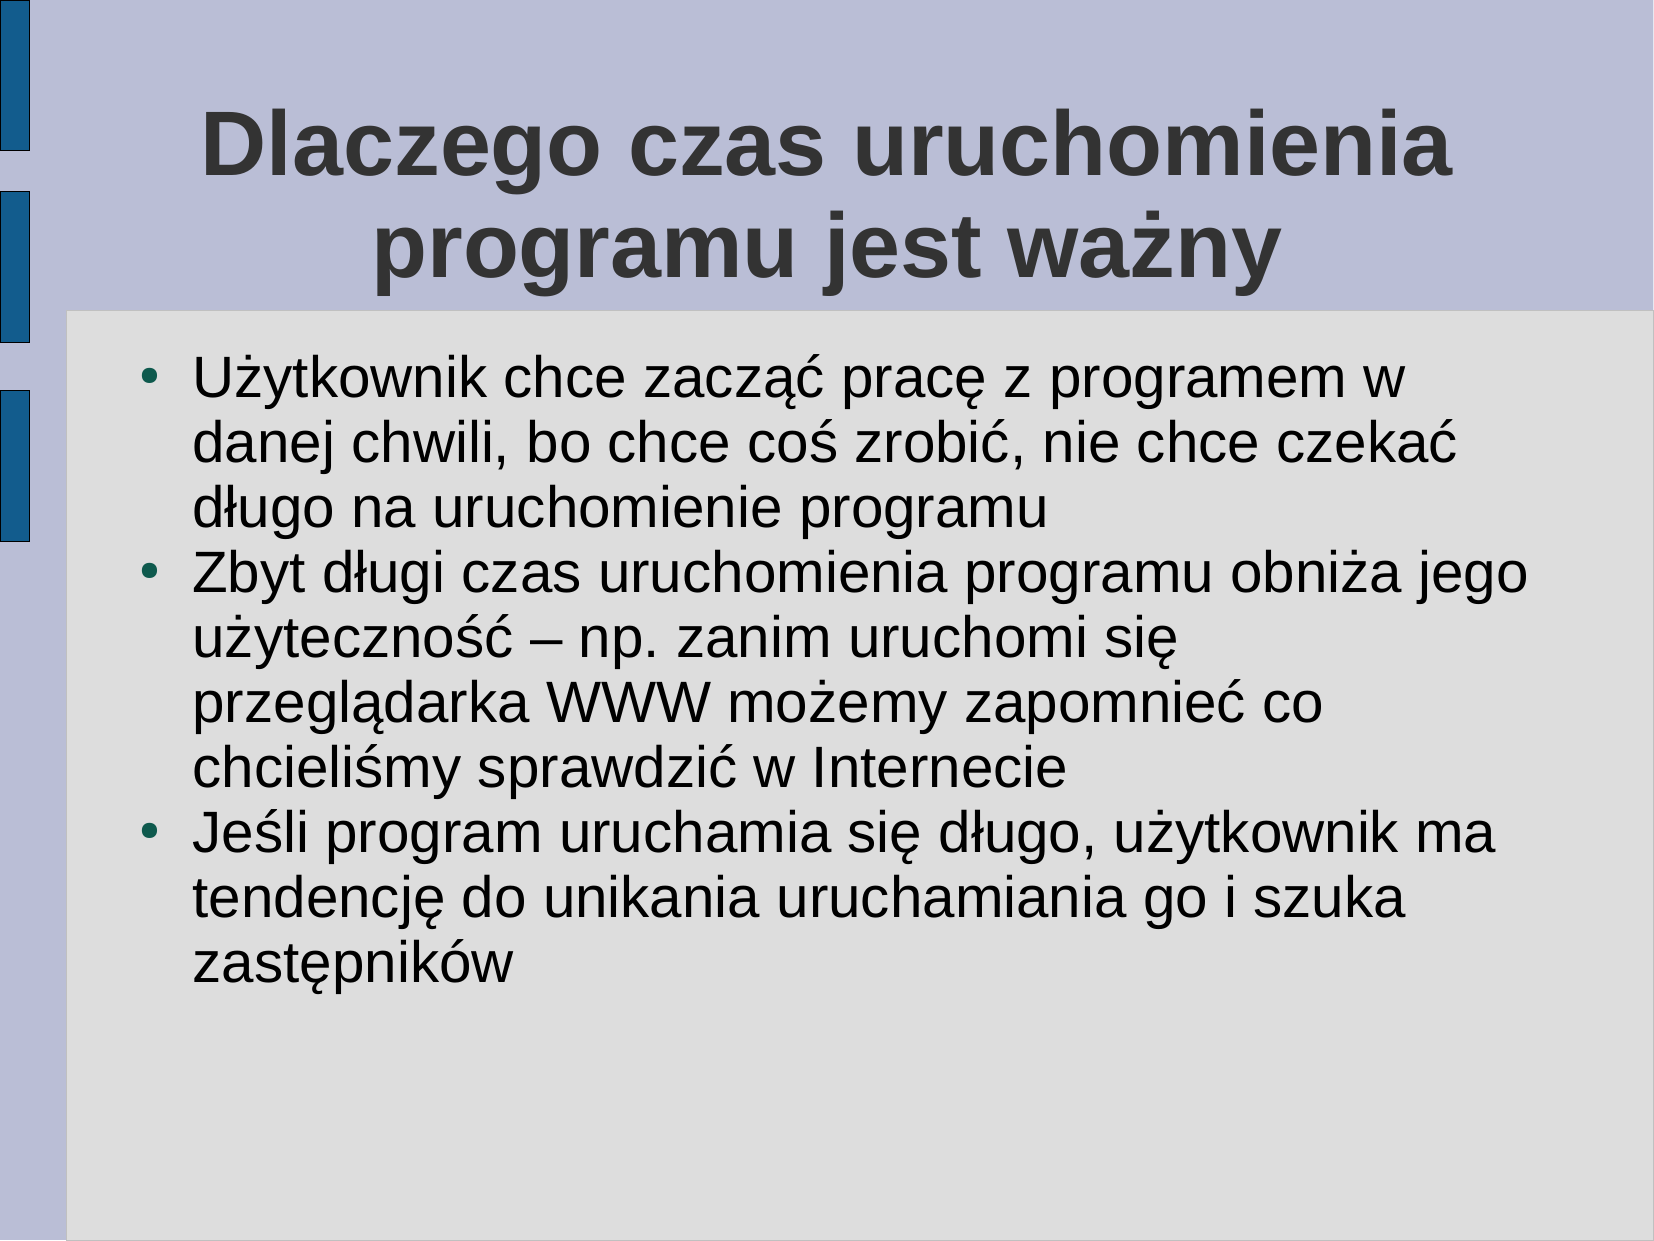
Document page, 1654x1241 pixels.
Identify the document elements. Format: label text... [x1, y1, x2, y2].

title Dlaczego czas uruchomienia programu jest ważny [121, 91, 1534, 299]
list Użytkownik chce zacząć pracę z programem w danej chwili, bo chce coś zrobić, nie chce czekać długo na uruchomienie programu Zbyt długi czas uruchomienia programu obniża jego użyteczność – np. zanim uruchomi się przeglądarka WWW możemy zapomnieć co chcieliśmy sprawdzić w Internecie Jeśli program uruchamia się długo, użytkownik ma tendencję do unikania uruchamiania go i szuka zastępników [121, 344, 1534, 1127]
